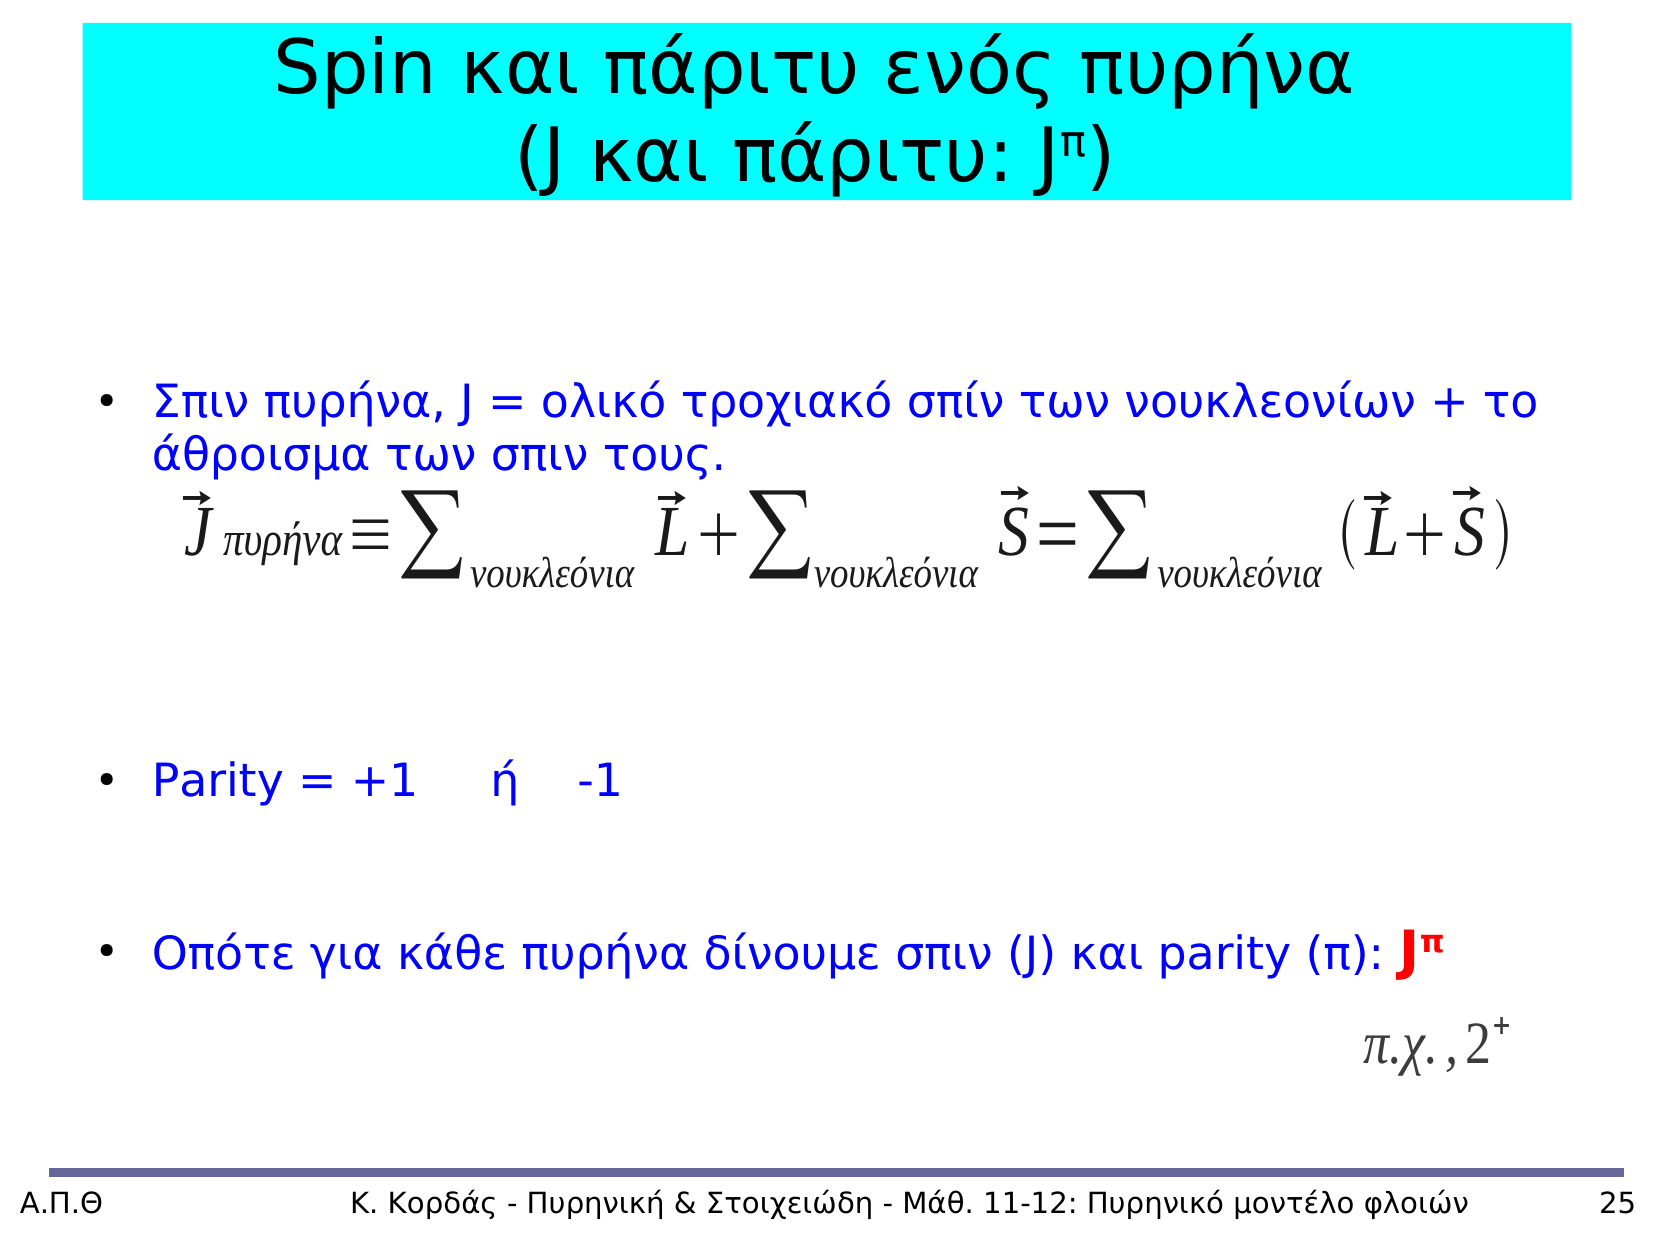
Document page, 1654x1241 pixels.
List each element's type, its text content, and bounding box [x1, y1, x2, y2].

list Σπιν πυρήνα, J = ολικό τροχιακό σπίν των νουκλεονίων + το άθροισμα των σπιν τους. Parity = +1 ή -1 Οπότε για κάθε πυρήνα δίνουμε σπιν (J) και parity (π): Jπ [75, 368, 1571, 1013]
chart [165, 483, 1531, 598]
chart [1347, 1000, 1535, 1081]
title Spin και πάριτυ ενός πυρήνα (J και πάριτυ: Jπ) [82, 22, 1571, 201]
